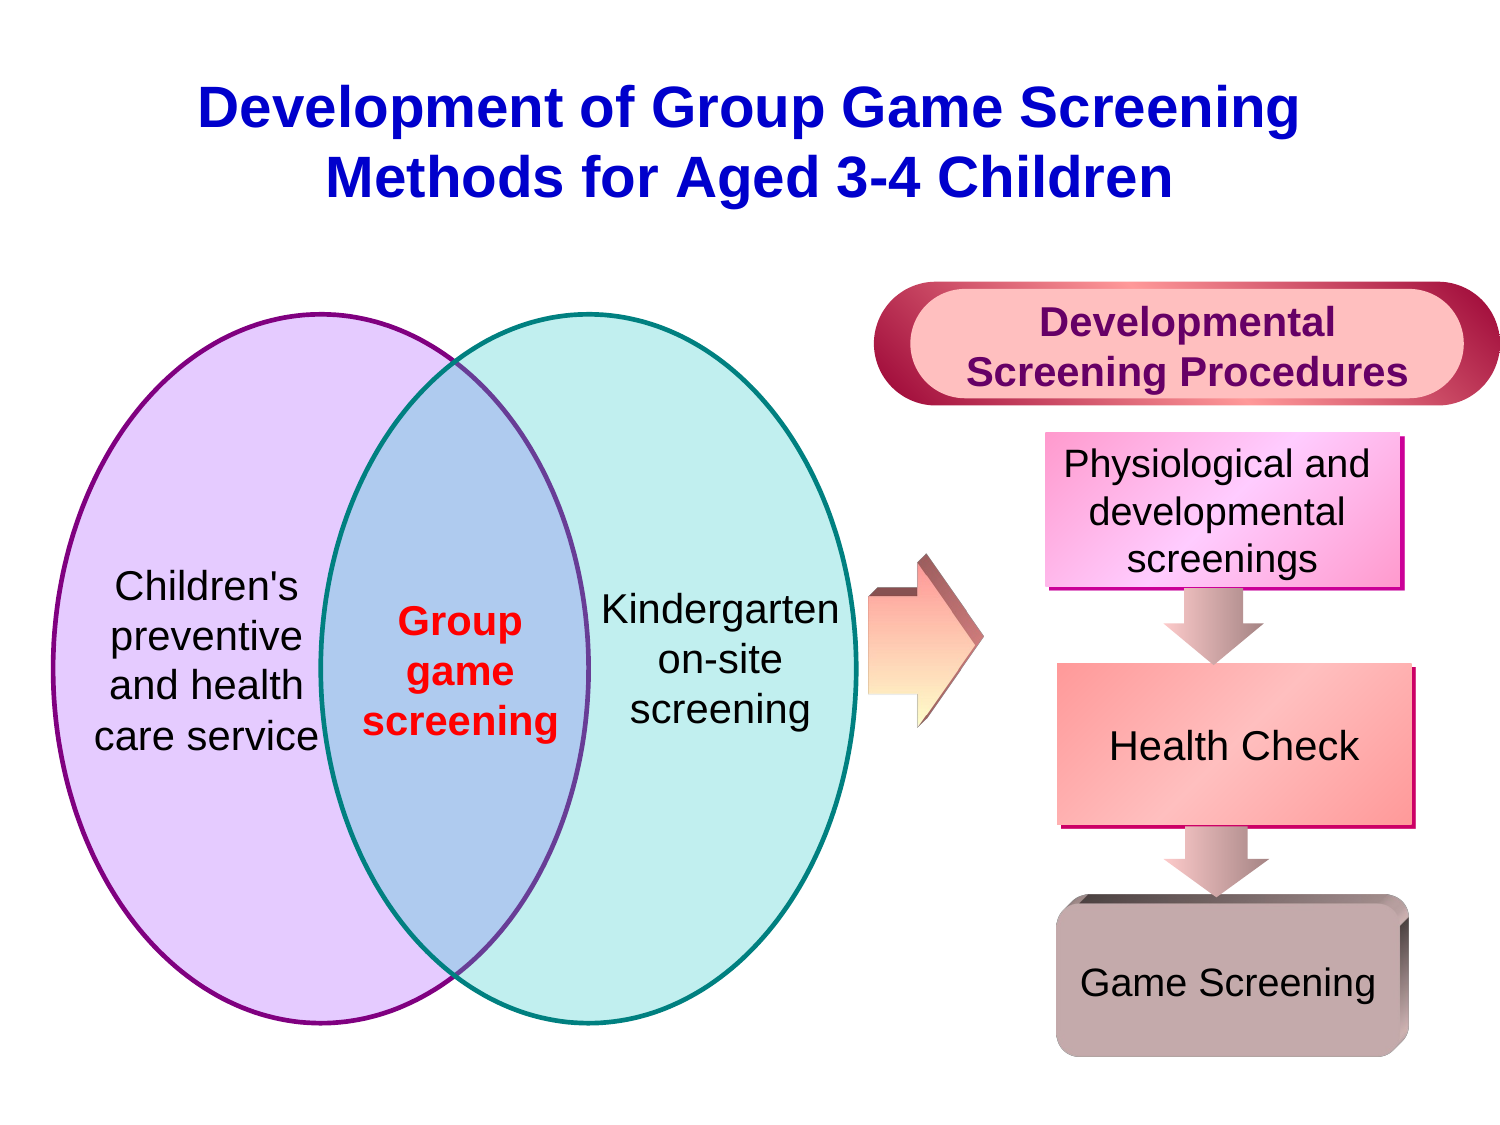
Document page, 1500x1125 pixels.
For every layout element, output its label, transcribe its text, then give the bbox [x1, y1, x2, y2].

text_box Kindergarten on-site screening [573, 574, 868, 739]
text_box [1163, 588, 1264, 666]
text_box Physiological and developmental screenings [1045, 433, 1400, 586]
text_box [53, 314, 851, 1024]
text_box Group game screening [336, 586, 584, 751]
title Development of Group Game Screening Methods for Aged 3-4 Children [75, 45, 1426, 233]
text_box [873, 281, 1500, 406]
text_box Children's preventive and health care service [77, 551, 337, 766]
text_box [868, 566, 974, 725]
text_box Health Check [1057, 663, 1411, 825]
text_box Developmental Screening Procedures [940, 287, 1436, 403]
text_box [1163, 826, 1270, 898]
